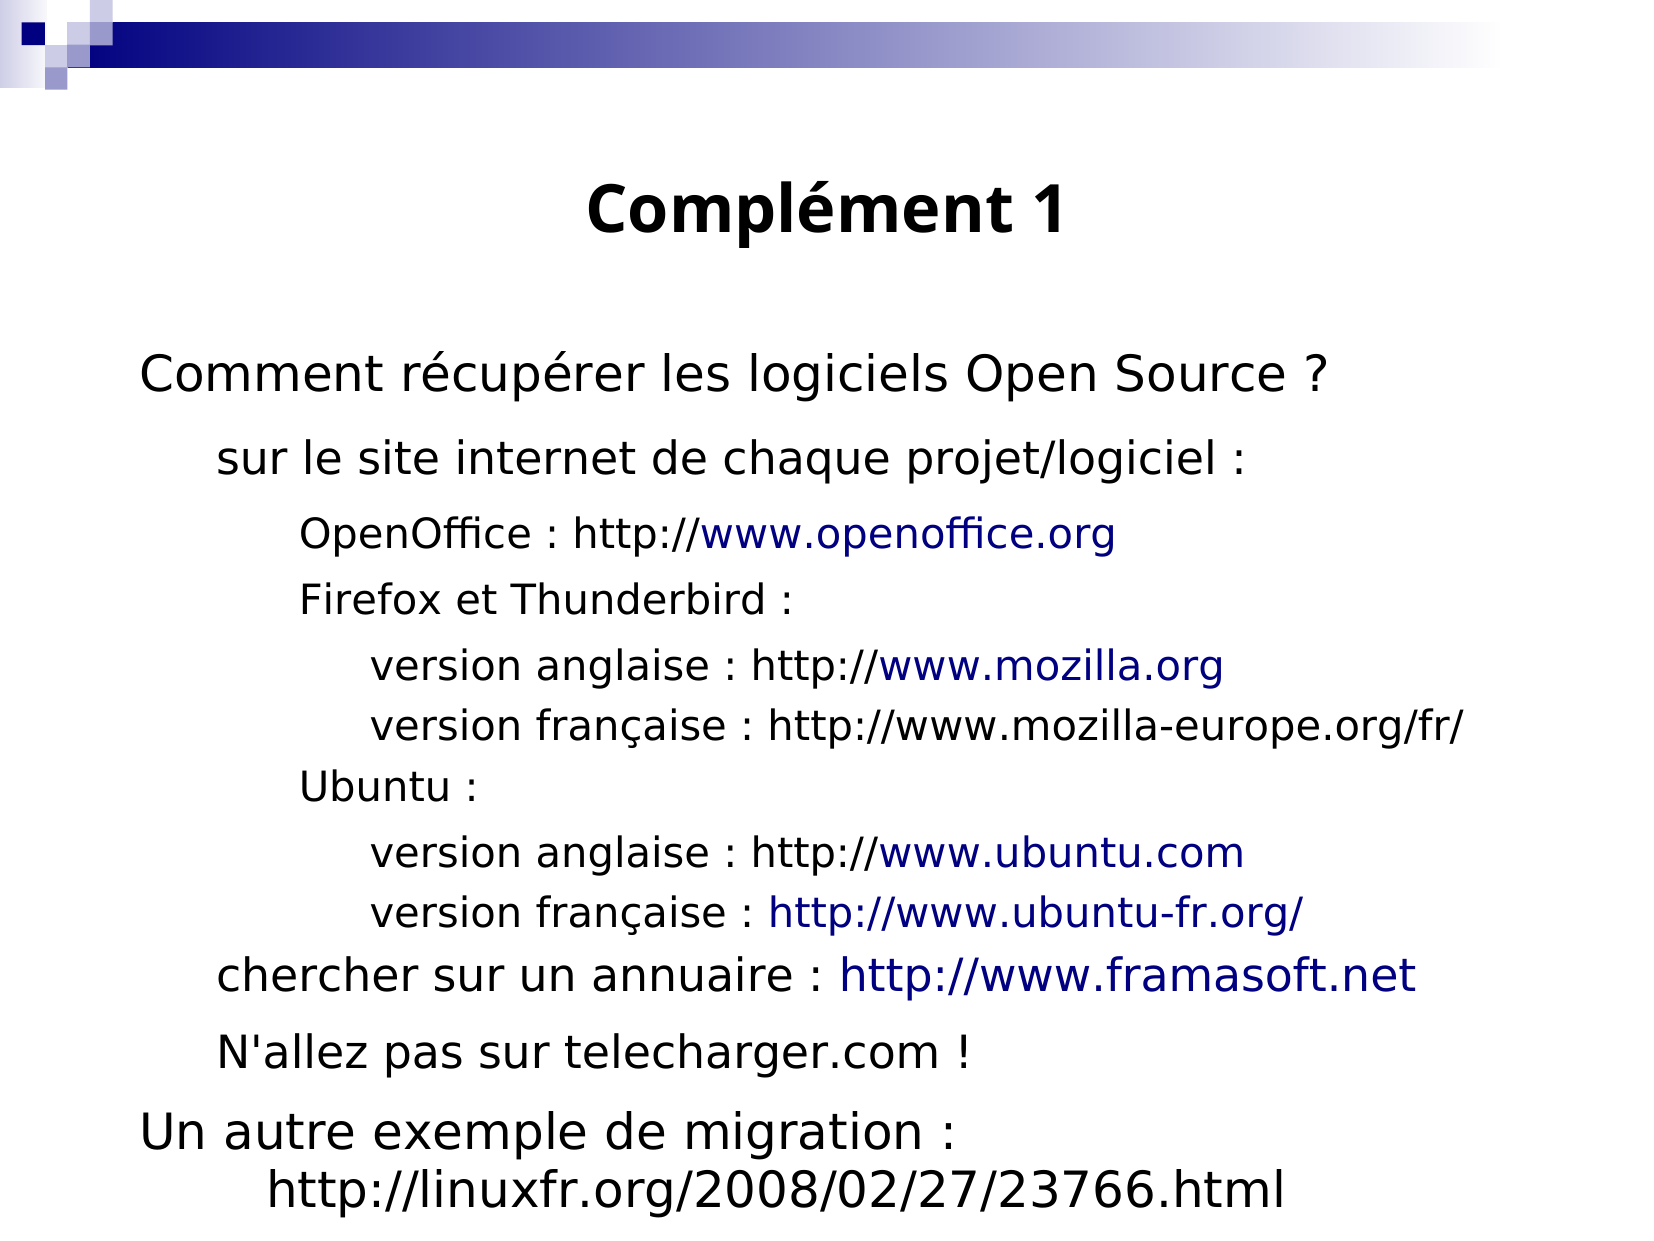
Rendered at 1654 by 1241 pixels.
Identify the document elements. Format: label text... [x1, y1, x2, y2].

title Complément 1 [121, 102, 1534, 311]
list Comment récupérer les logiciels Open Source ? sur le site internet de chaque projet/logiciel : OpenOffice : http://www.openoffice.org Firefox et Thunderbird : version anglaise : http://www.mozilla.org version française : http://www.mozilla-europe.org/fr/ Ubuntu : version anglaise : http://www.ubuntu.com version française : http://www.ubuntu-fr.org/ chercher sur un annuaire : http://www.framasoft.net N'allez pas sur telecharger.com ! Un autre exemple de migration : http://linuxfr.org/2008/02/27/23766.html [121, 344, 1534, 1241]
